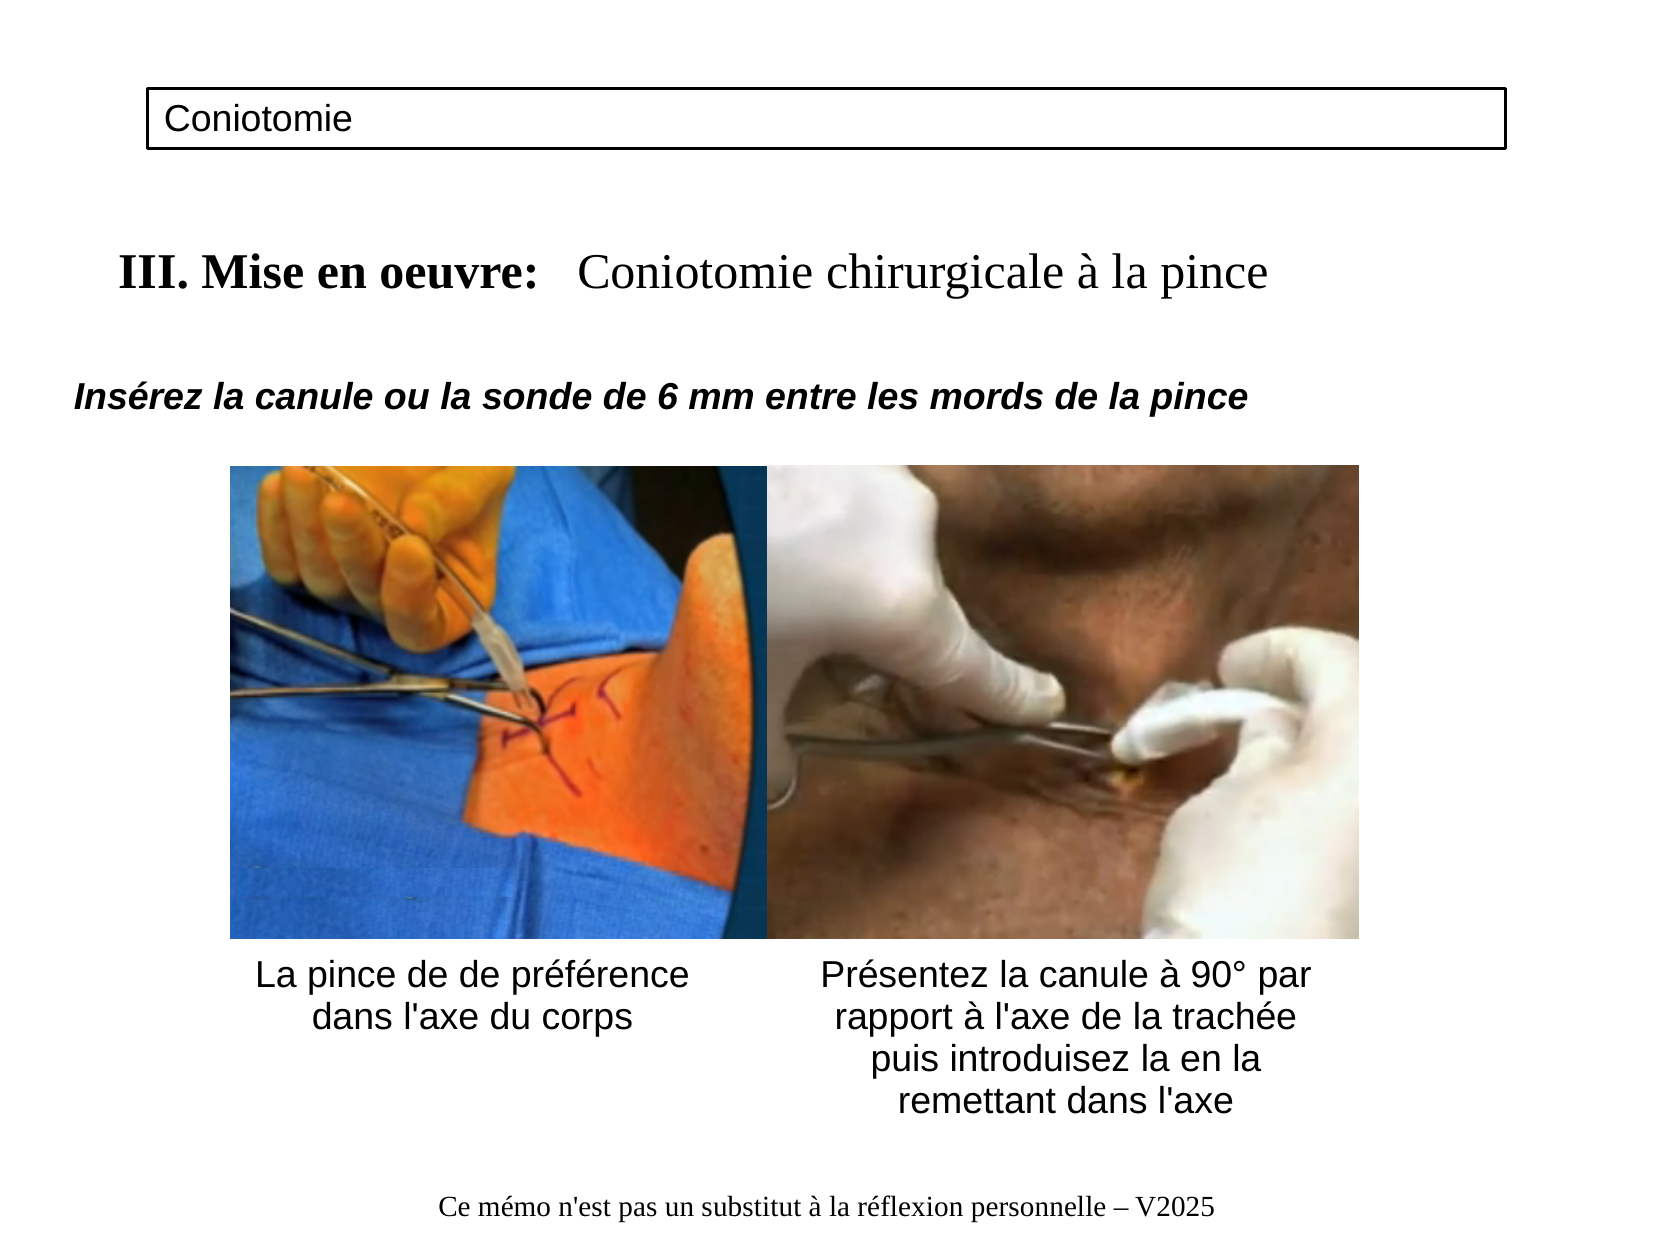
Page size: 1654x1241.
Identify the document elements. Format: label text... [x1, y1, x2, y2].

text_box Coniotomie [147, 88, 1506, 149]
text_box Présentez la canule à 90° par rapport à l'axe de la trachée puis introduisez la en la remettant dans l'axe [785, 946, 1347, 1130]
text_box La pince de de préférence dans l'axe du corps [236, 946, 709, 1046]
picture [230, 465, 1359, 939]
text_box Insérez la canule ou la sonde de 6 mm entre les mords de la pince [59, 368, 1595, 427]
text_box III. Mise en oeuvre: Coniotomie chirurgicale à la pince [103, 236, 1518, 309]
text_box Ce mémo n'est pas un substitut à la réflexion personnelle – V2025 [358, 1183, 1296, 1231]
